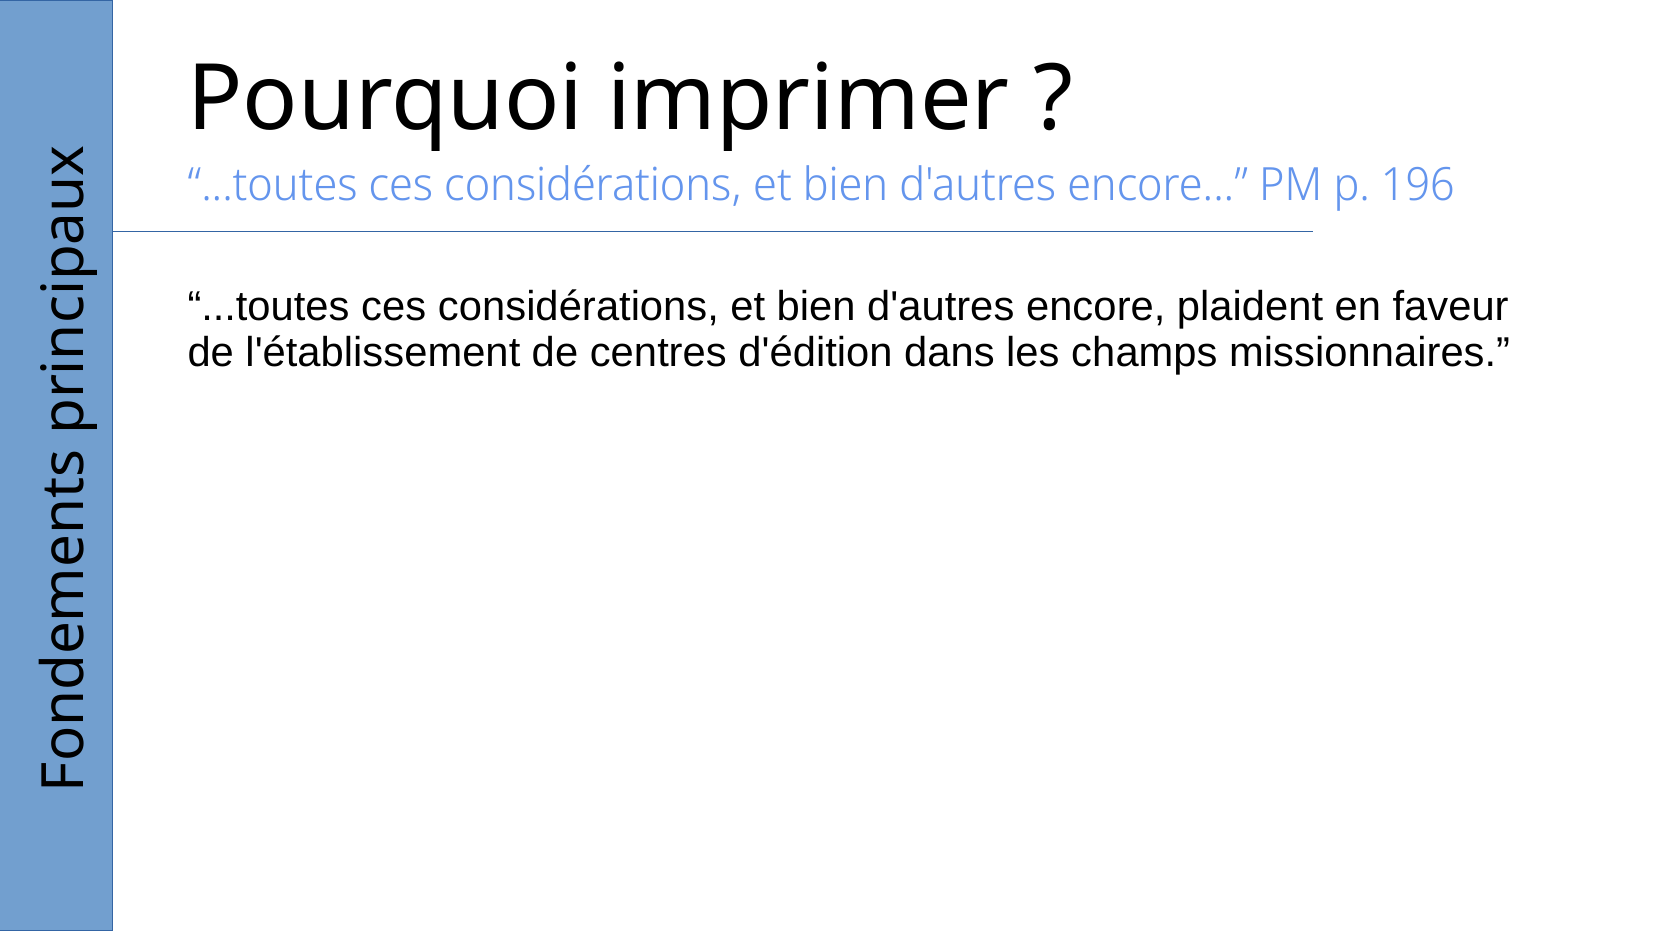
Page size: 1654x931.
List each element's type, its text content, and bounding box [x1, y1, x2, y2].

text_box [0, 0, 113, 931]
title Pourquoi imprimer ? [187, 33, 1571, 125]
text_box Fondements principaux [13, 37, 105, 901]
subtitle “...toutes ces considérations, et bien d'autres encore, plaident en faveur de l'établissement de centres d'édition dans les champs missionnaires.” [187, 282, 1538, 887]
title “...toutes ces considérations, et bien d'autres encore...” PM p. 196 [187, 125, 1571, 239]
